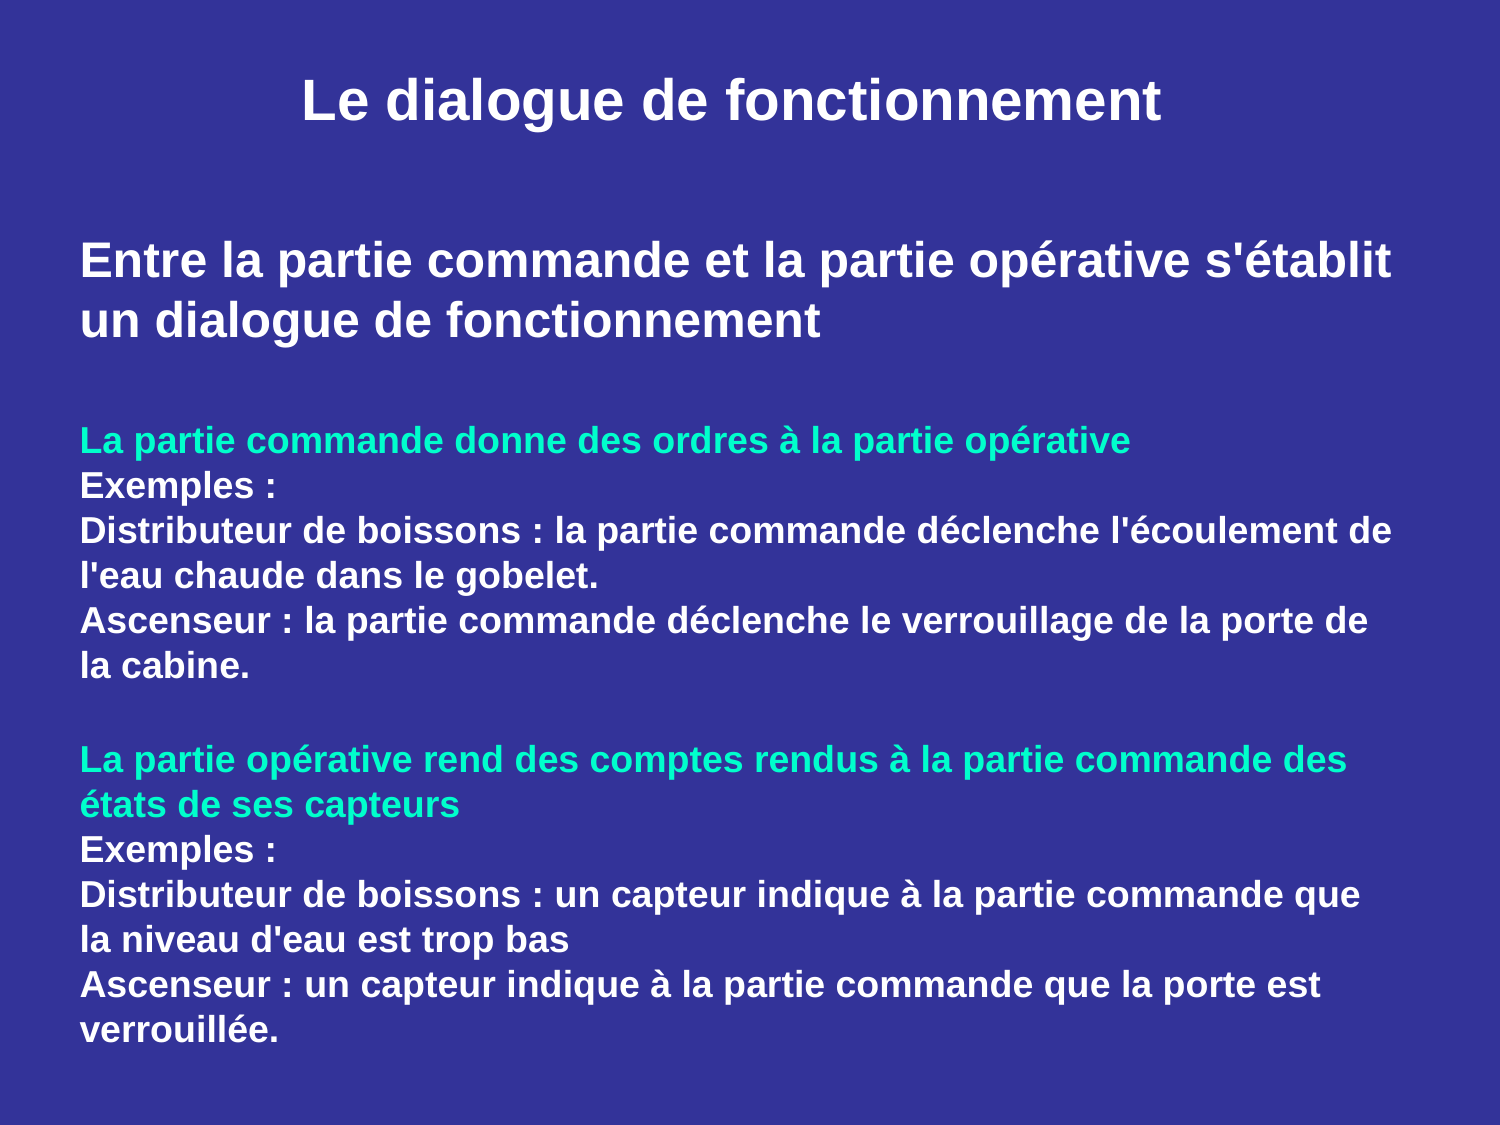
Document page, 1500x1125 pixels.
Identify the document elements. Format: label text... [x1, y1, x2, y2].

text_box Le dialogue de fonctionnement [277, 54, 1187, 141]
text_box La partie opérative rend des comptes rendus à la partie commande des états de ses capteurs Exemples : Distributeur de boissons : un capteur indique à la partie commande que la niveau d'eau est trop bas Ascenseur : un capteur indique à la partie commande que la porte est verrouillée. [64, 727, 1412, 1059]
text_box Entre la partie commande et la partie opérative s'établit un dialogue de fonctionnement [64, 219, 1447, 356]
text_box La partie commande donne des ordres à la partie opérative Exemples : Distributeur de boissons : la partie commande déclenche l'écoulement de l'eau chaude dans le gobelet. Ascenseur : la partie commande déclenche le verrouillage de la porte de la cabine. [64, 408, 1412, 695]
